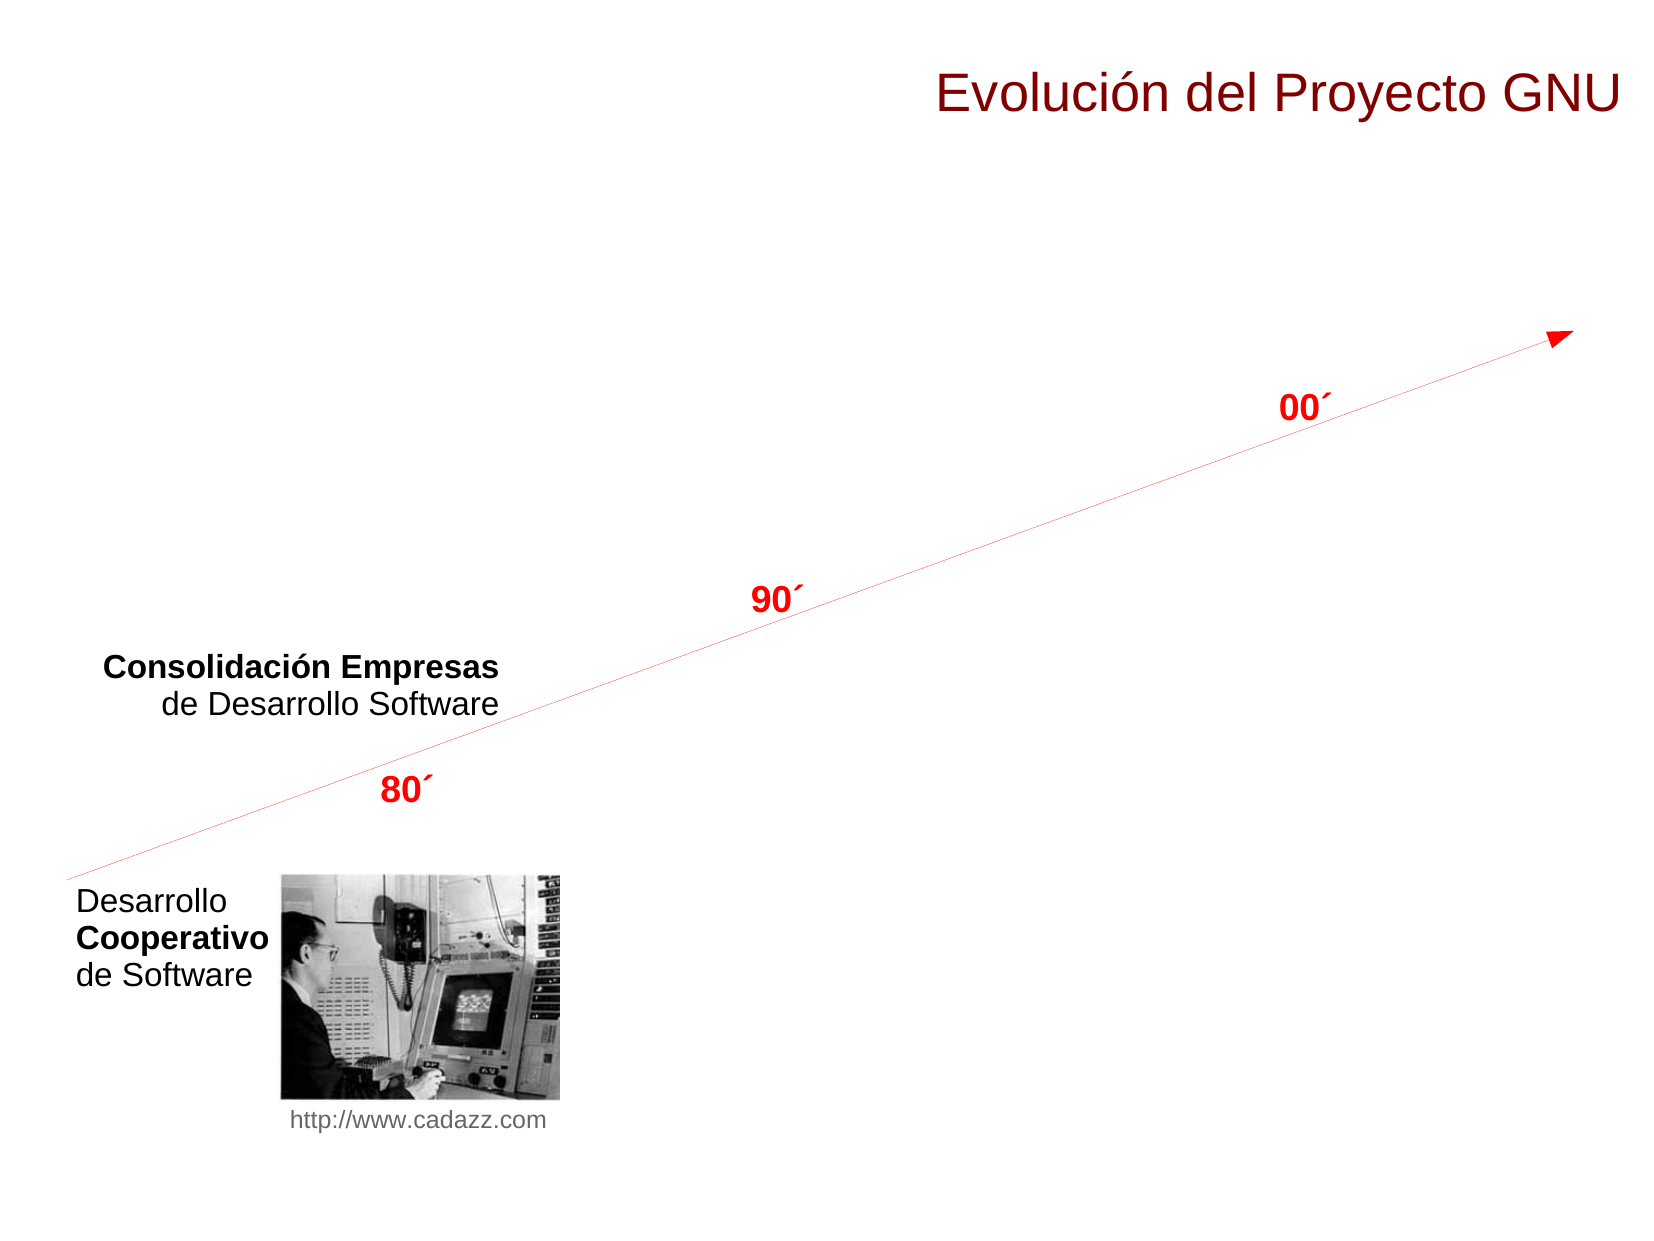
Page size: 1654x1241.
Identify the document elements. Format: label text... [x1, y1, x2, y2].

text_box http://www.cadazz.com [289, 1106, 547, 1135]
text_box 00´ [1278, 386, 1333, 429]
text_box Consolidación Empresas de Desarrollo Software [102, 648, 500, 723]
text_box 80´ [380, 768, 435, 811]
picture [278, 873, 560, 1102]
text_box Desarrollo Cooperativo de Software [75, 882, 269, 994]
text_box 90´ [750, 578, 805, 621]
title Evolución del Proyecto GNU [147, 41, 1625, 145]
